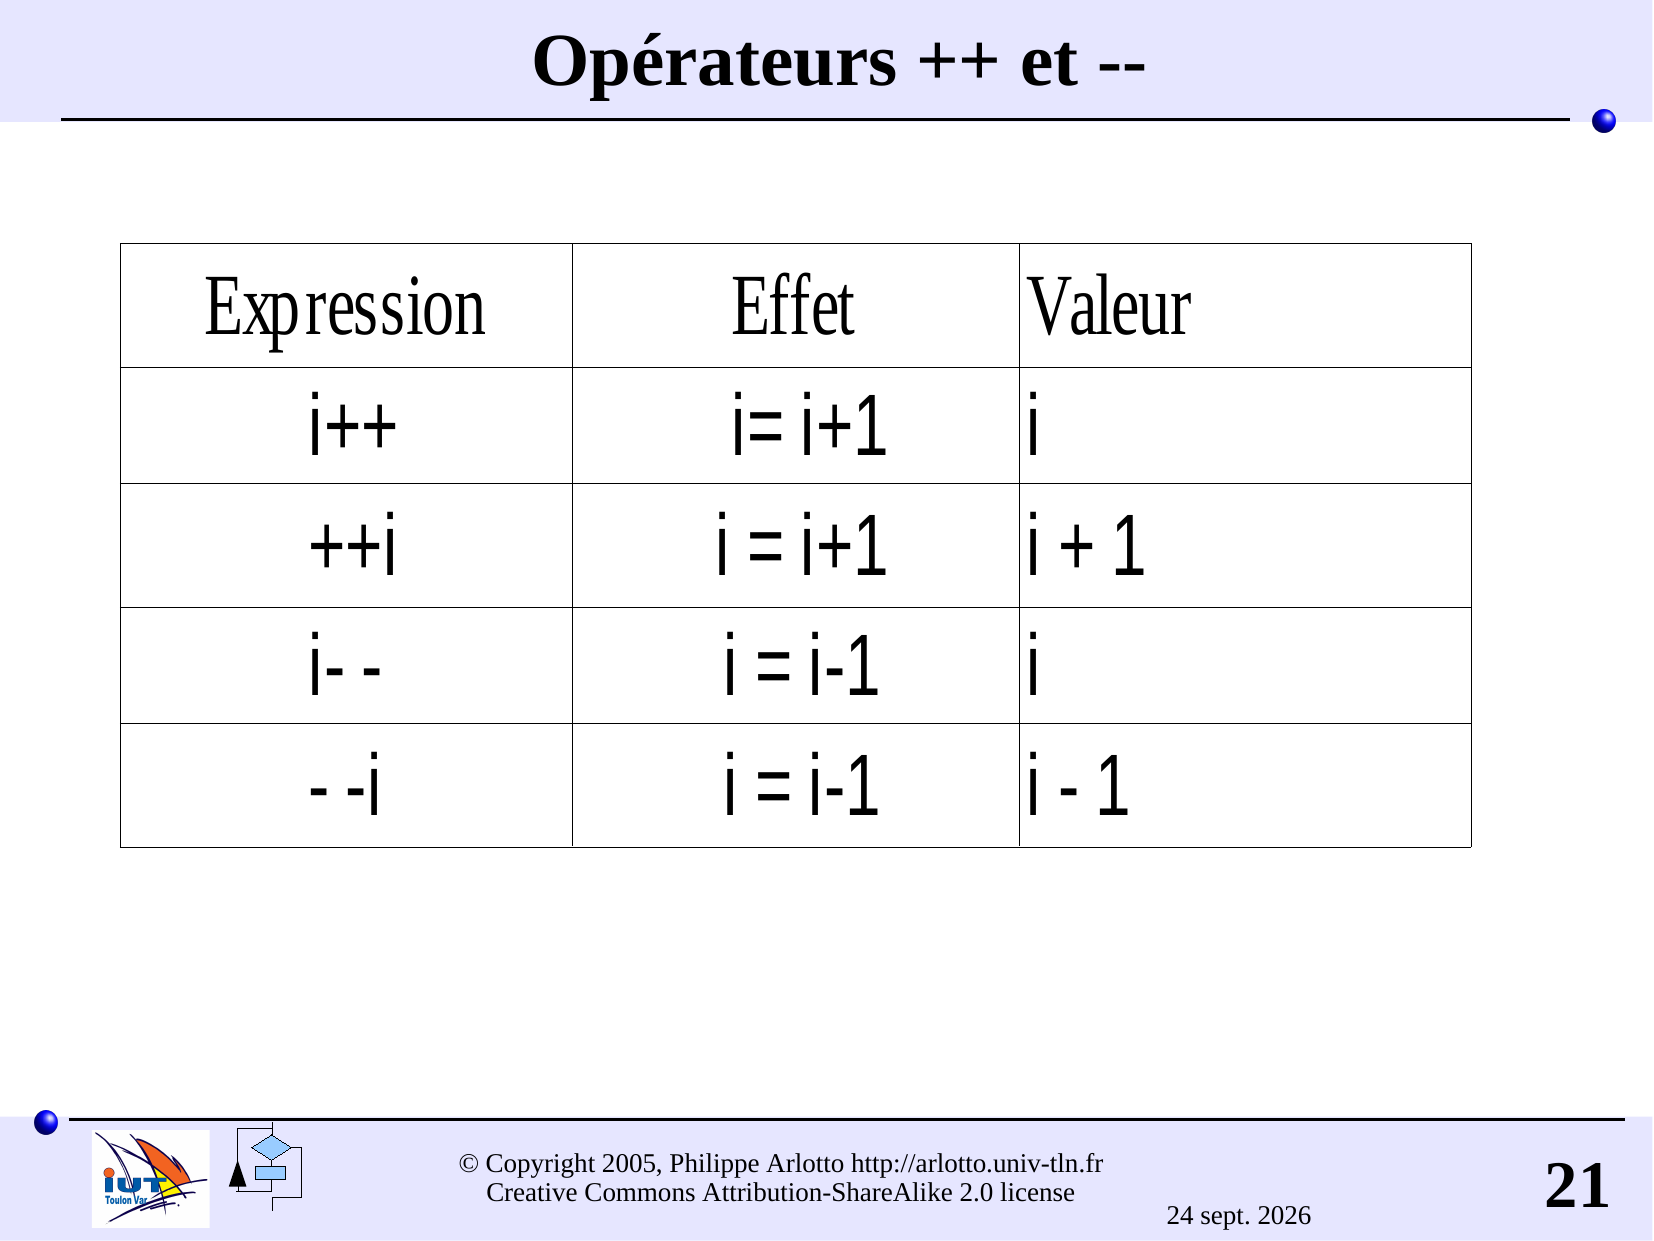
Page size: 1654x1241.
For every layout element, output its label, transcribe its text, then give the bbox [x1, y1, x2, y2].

chart [114, 236, 1477, 857]
title Opérateurs ++ et -- [95, 14, 1585, 107]
